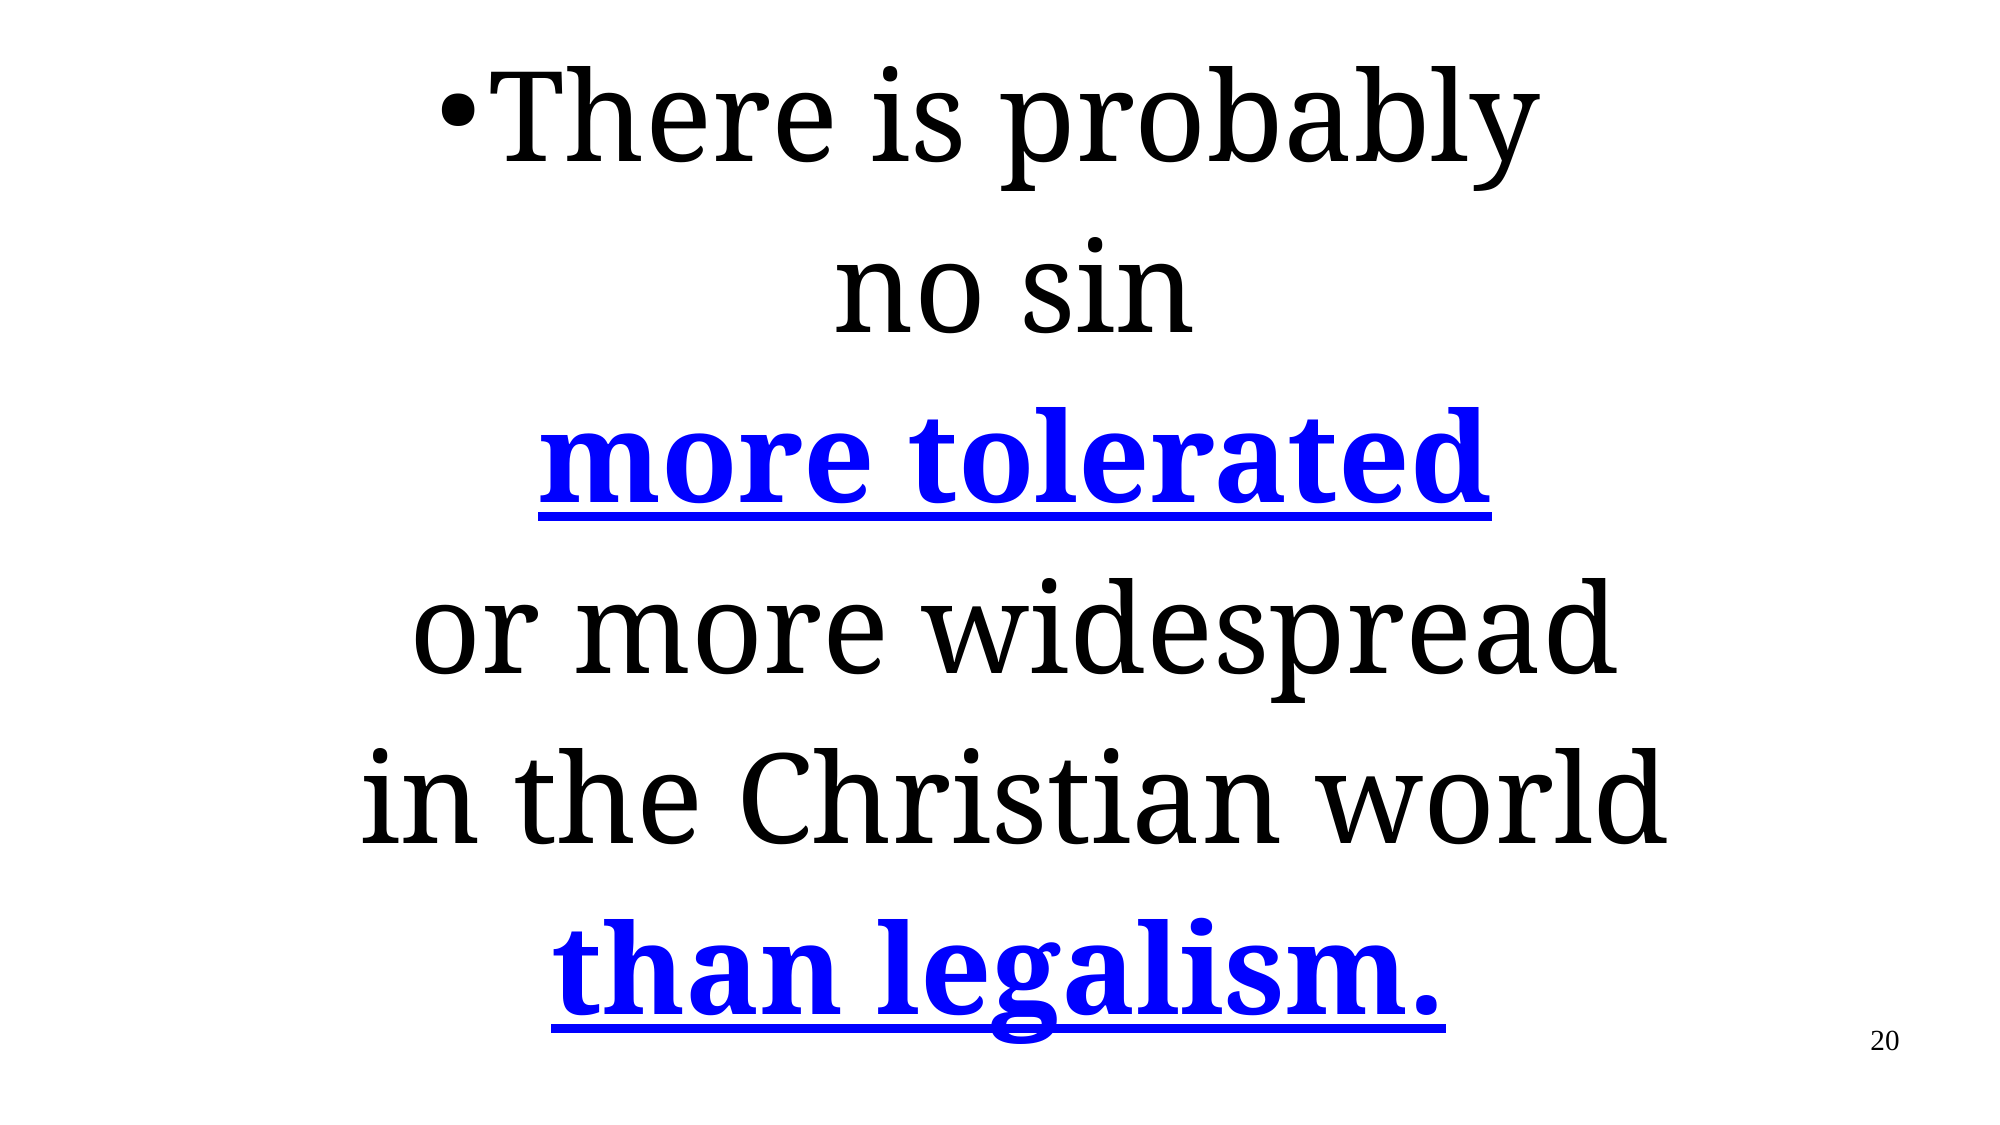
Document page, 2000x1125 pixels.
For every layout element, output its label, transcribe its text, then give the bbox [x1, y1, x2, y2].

list There is probably no sin more tolerated or more widespread in the Christian world than legalism. [30, 27, 1962, 1093]
